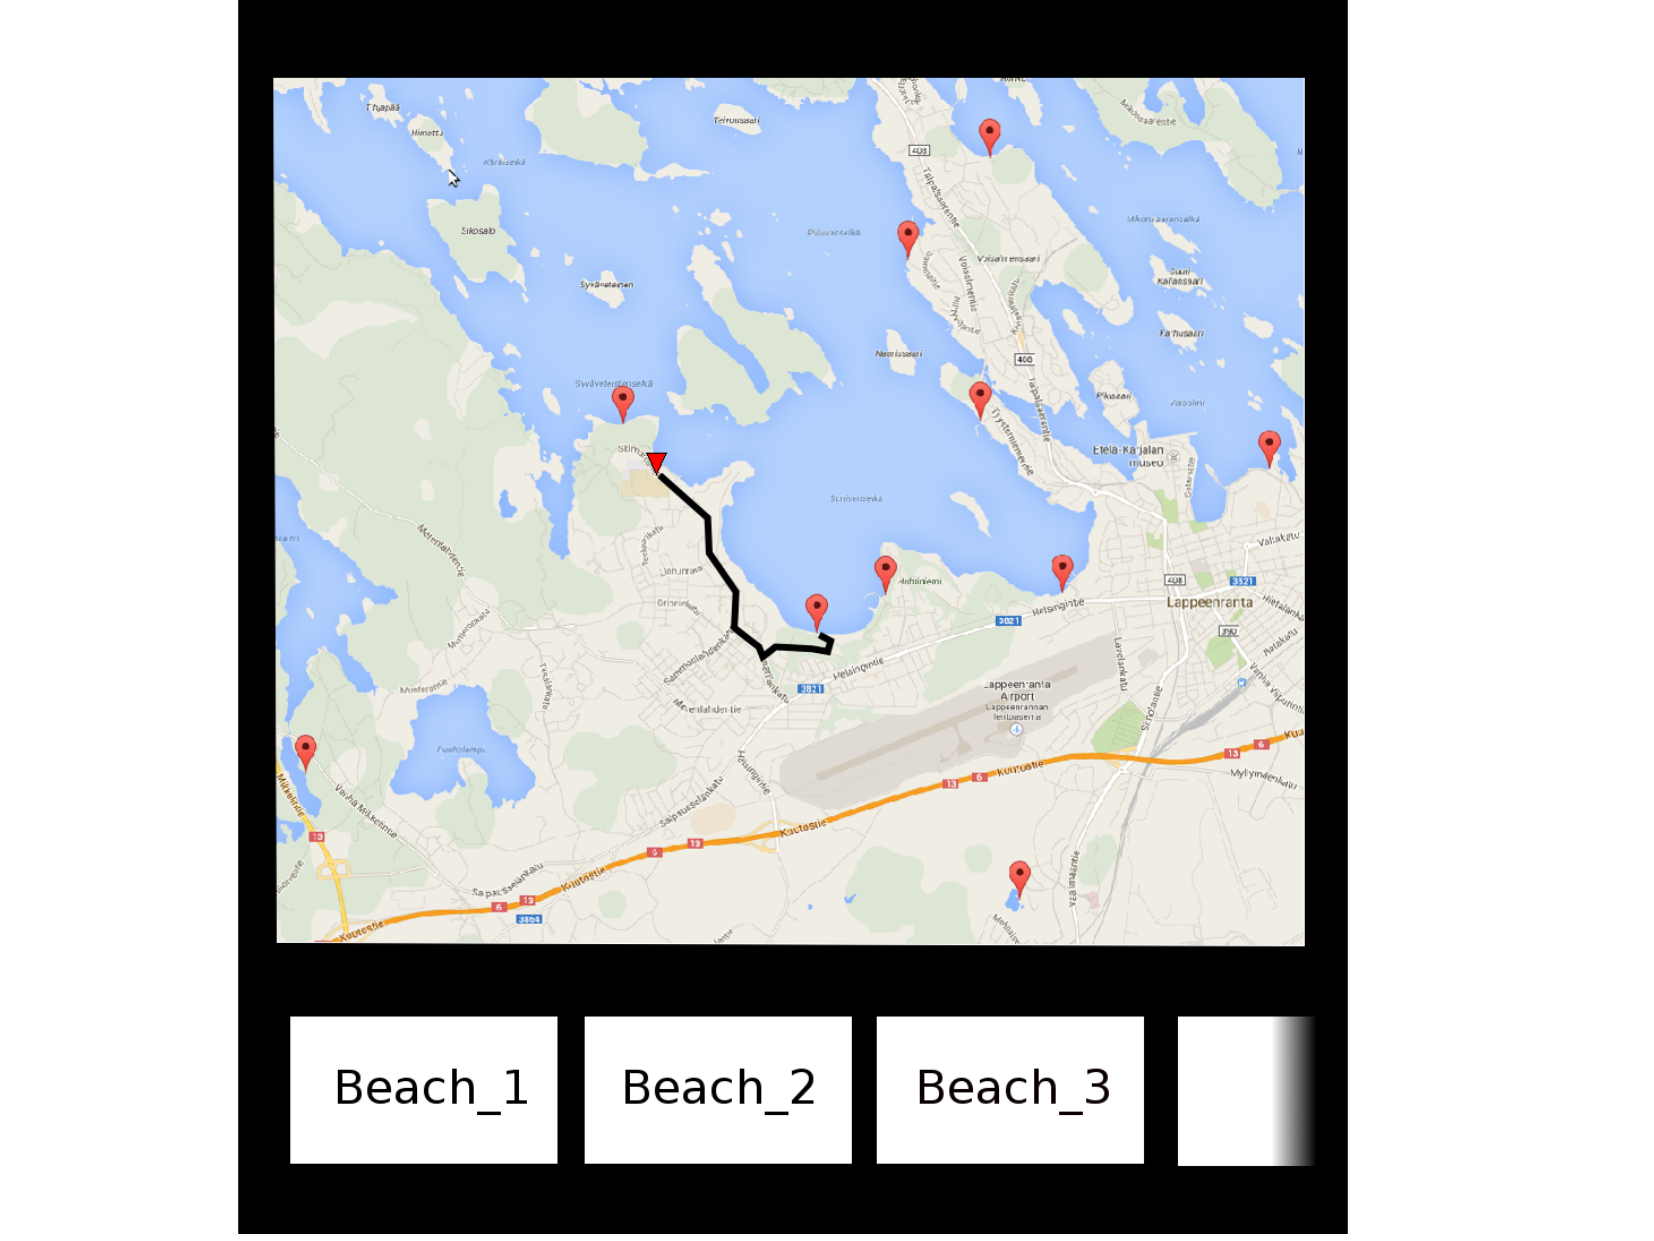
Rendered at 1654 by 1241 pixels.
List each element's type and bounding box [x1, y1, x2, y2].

picture [236, 0, 1349, 1234]
